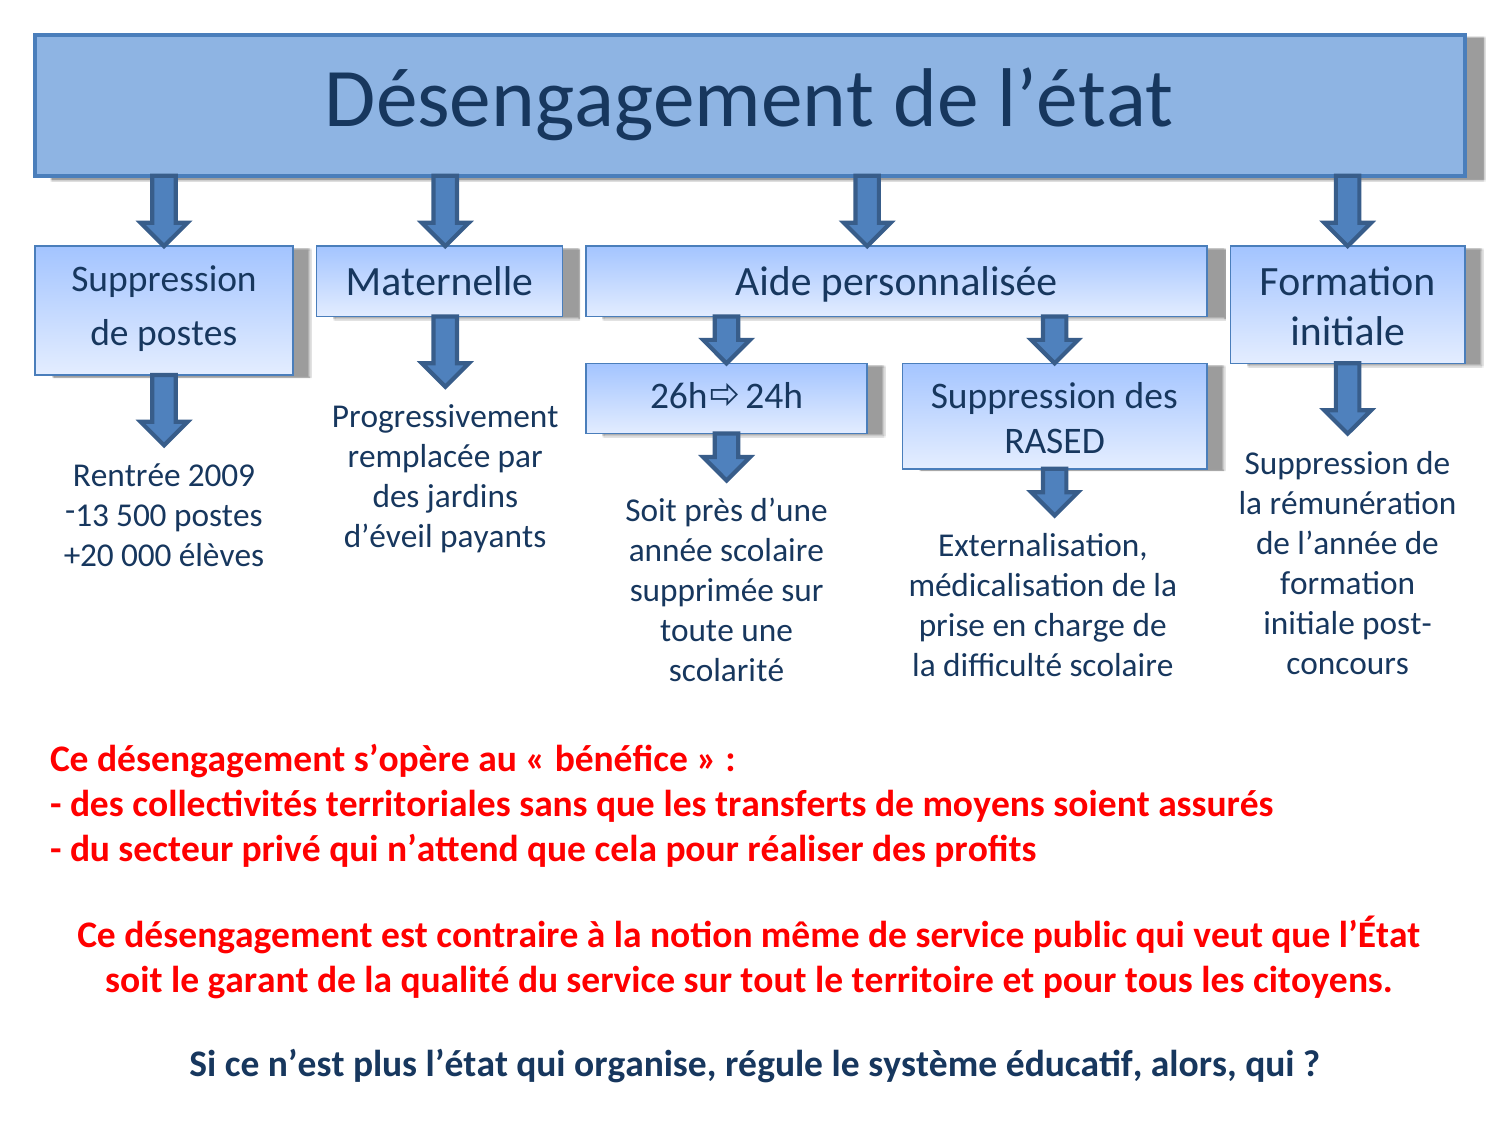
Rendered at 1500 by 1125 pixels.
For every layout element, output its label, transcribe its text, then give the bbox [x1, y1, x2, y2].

text_box Suppression de la rémunération de l’année de formation initiale post-concours [1218, 433, 1477, 689]
text_box Si ce n’est plus l’état qui organise, régule le système éducatif, alors, qui ? [70, 1031, 1442, 1092]
text_box Maternelle [316, 246, 563, 317]
text_box [843, 175, 891, 247]
text_box Suppression des RASED [902, 363, 1208, 469]
text_box [140, 175, 188, 247]
text_box Désengagement de l’état [35, 35, 1465, 176]
text_box [703, 433, 751, 481]
text_box Aide personnalisée [585, 246, 1208, 317]
text_box [703, 316, 751, 364]
text_box Suppression de postes [35, 246, 294, 376]
text_box Progressivement remplacée par des jardins d’éveil payants [316, 386, 575, 562]
text_box [1031, 468, 1079, 516]
text_box Formation initiale [1230, 246, 1465, 364]
text_box [421, 175, 469, 247]
text_box [140, 374, 188, 446]
text_box Externalisation, médicalisation de la prise en charge de la difficulté scolaire [890, 515, 1196, 691]
text_box [1324, 363, 1372, 434]
text_box [1324, 175, 1372, 247]
text_box Soit près d’une année scolaire supprimée sur toute une scolarité [585, 480, 868, 696]
text_box [421, 316, 469, 386]
text_box [1031, 316, 1079, 364]
text_box Ce désengagement est contraire à la notion même de service public qui veut que l’État soit le garant de la qualité du service sur tout le territoire et pour tous les citoyens. [35, 902, 1465, 1008]
text_box Rentrée 2009 13 500 postes +20 000 élèves [35, 445, 294, 581]
text_box 26h24h [585, 363, 868, 434]
text_box Ce désengagement s’opère au « bénéfice » : - des collectivités territoriales sans que les transferts de moyens soient assurés - du secteur privé qui n’attend que cela pour réaliser des profits [35, 726, 1465, 877]
